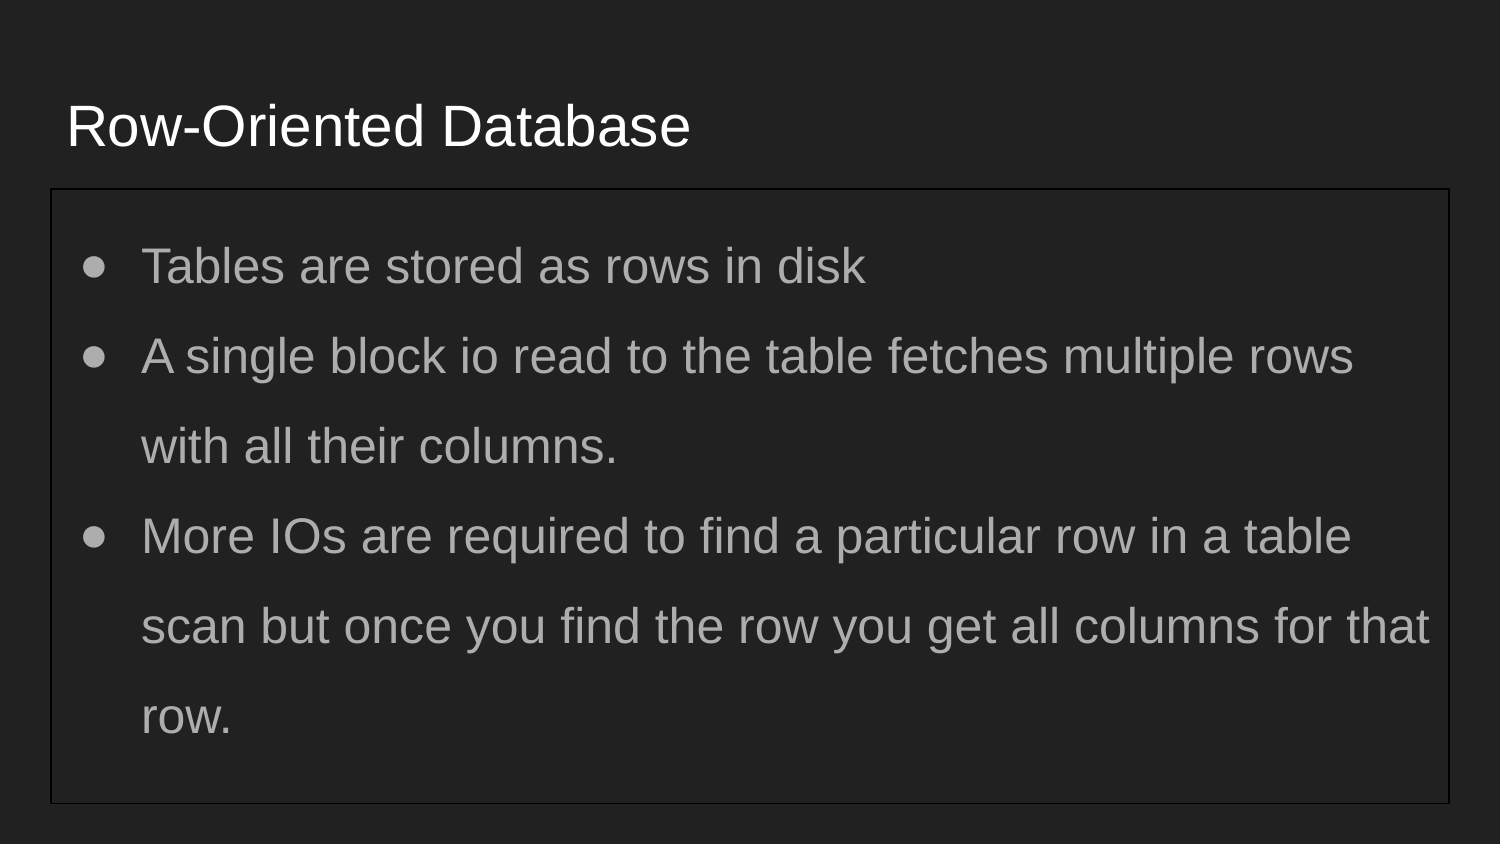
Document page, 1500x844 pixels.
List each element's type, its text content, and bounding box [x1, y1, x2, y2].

title Row-Oriented Database [51, 72, 1449, 167]
list Tables are stored as rows in disk A single block io read to the table fetches multiple rows with all their columns. More IOs are required to find a particular row in a table scan but once you find the row you get all columns for that row. [51, 189, 1449, 804]
